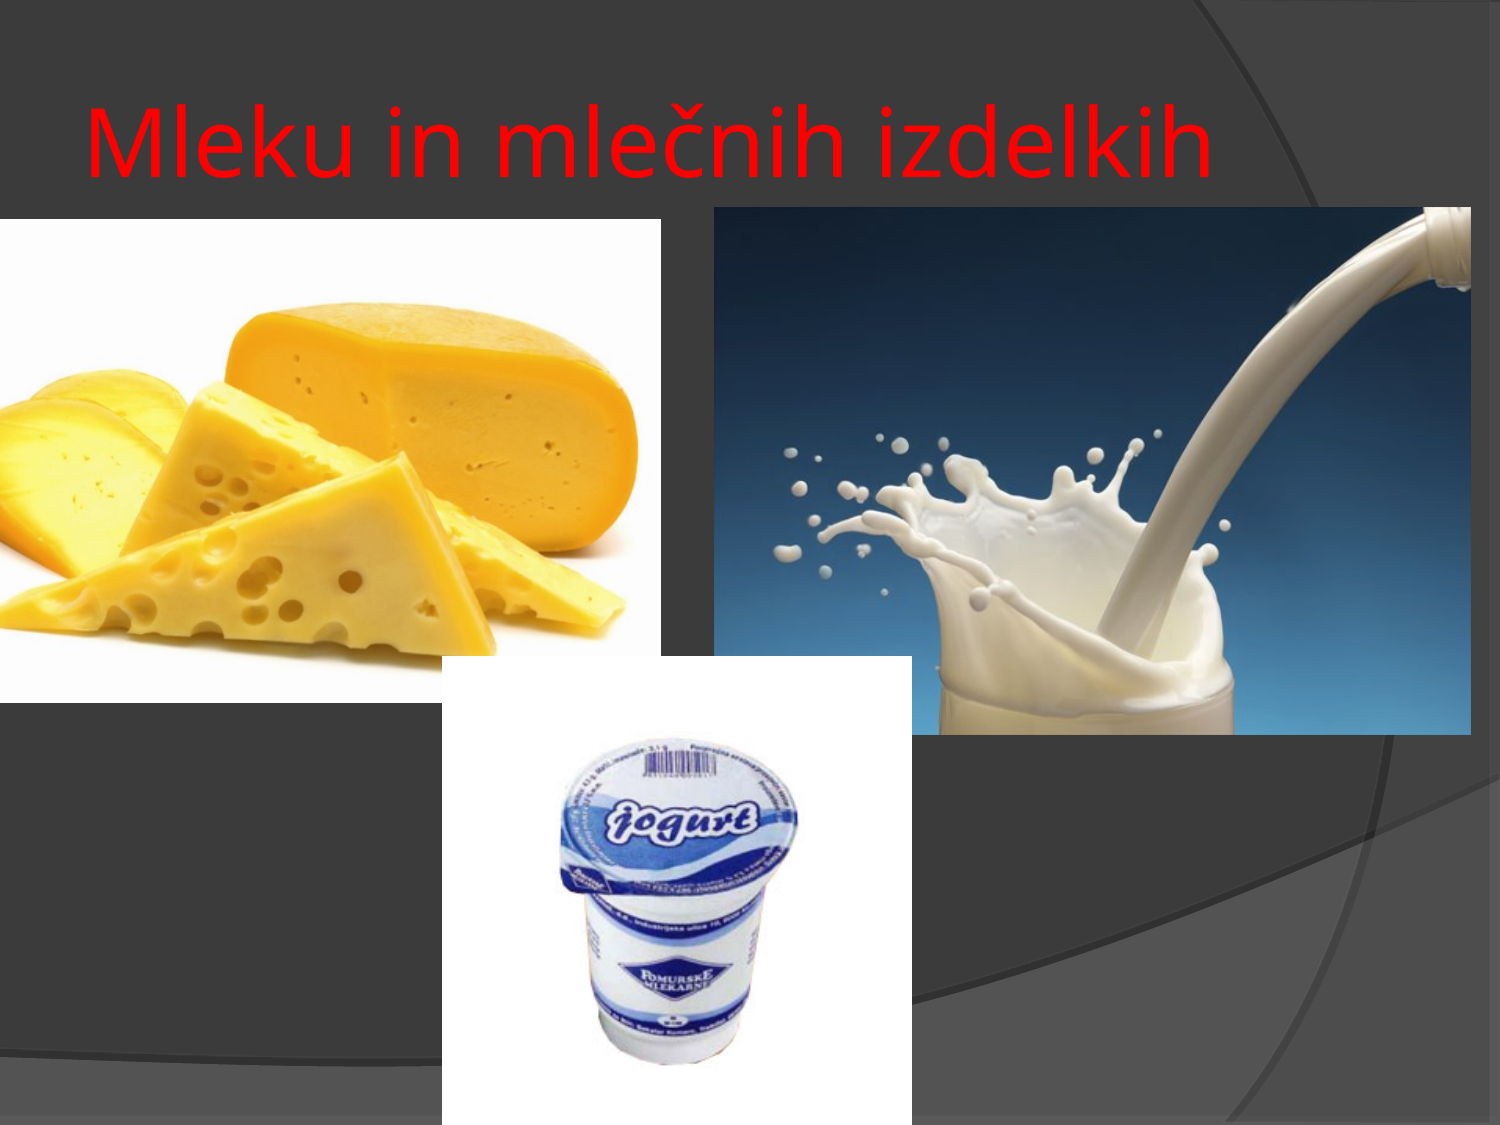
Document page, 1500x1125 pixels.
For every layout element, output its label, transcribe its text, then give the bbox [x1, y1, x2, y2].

picture [0, 207, 1471, 1125]
title Mleku in mlečnih izdelkih [75, 45, 1300, 233]
